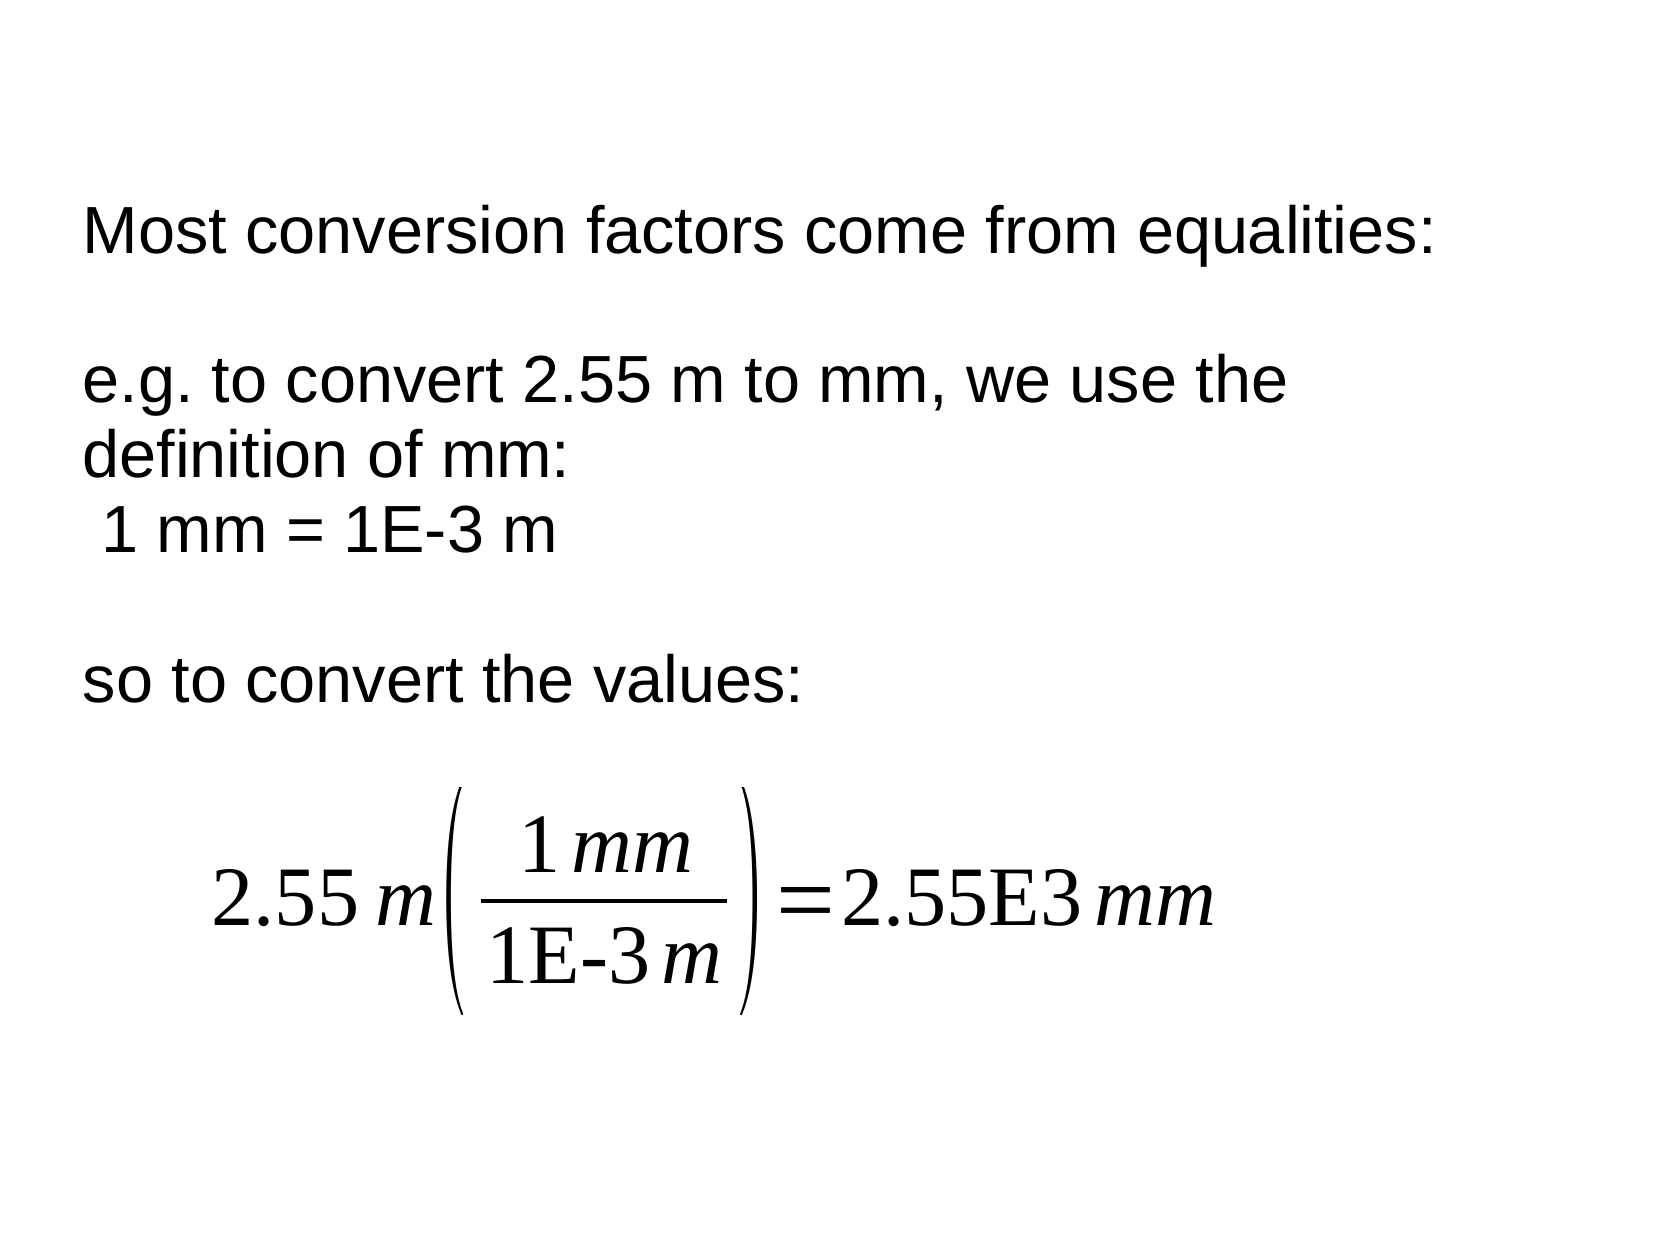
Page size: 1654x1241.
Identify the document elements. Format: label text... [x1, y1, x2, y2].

subtitle Most conversion factors come from equalities: e.g. to convert 2.55 m to mm, we use the definition of mm: 1 mm = 1E-3 m so to convert the values: [82, 49, 1571, 1010]
chart [190, 787, 1238, 1015]
